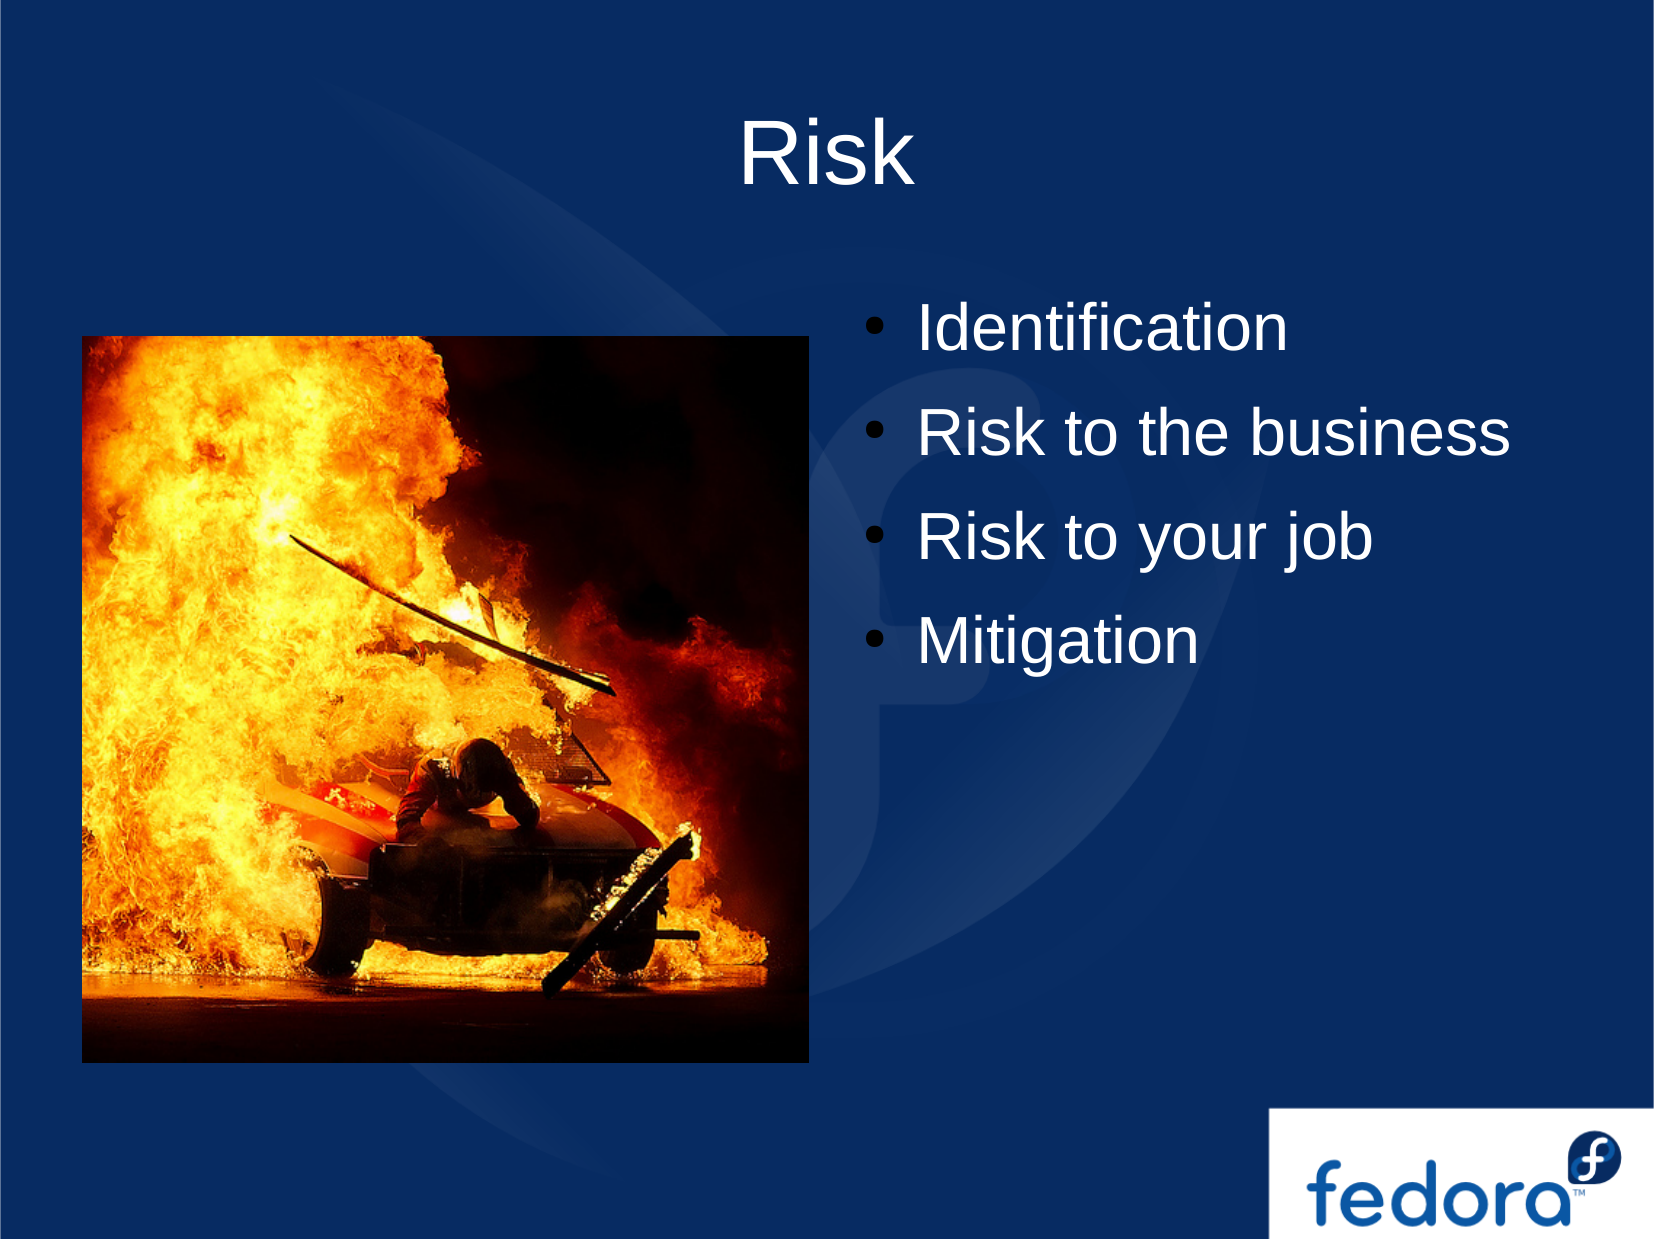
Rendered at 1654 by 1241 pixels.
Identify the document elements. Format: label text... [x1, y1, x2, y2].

picture [0, 0, 1654, 1239]
list Identification Risk to the business Risk to your job Mitigation [845, 290, 1572, 1109]
title Risk [82, 49, 1571, 257]
